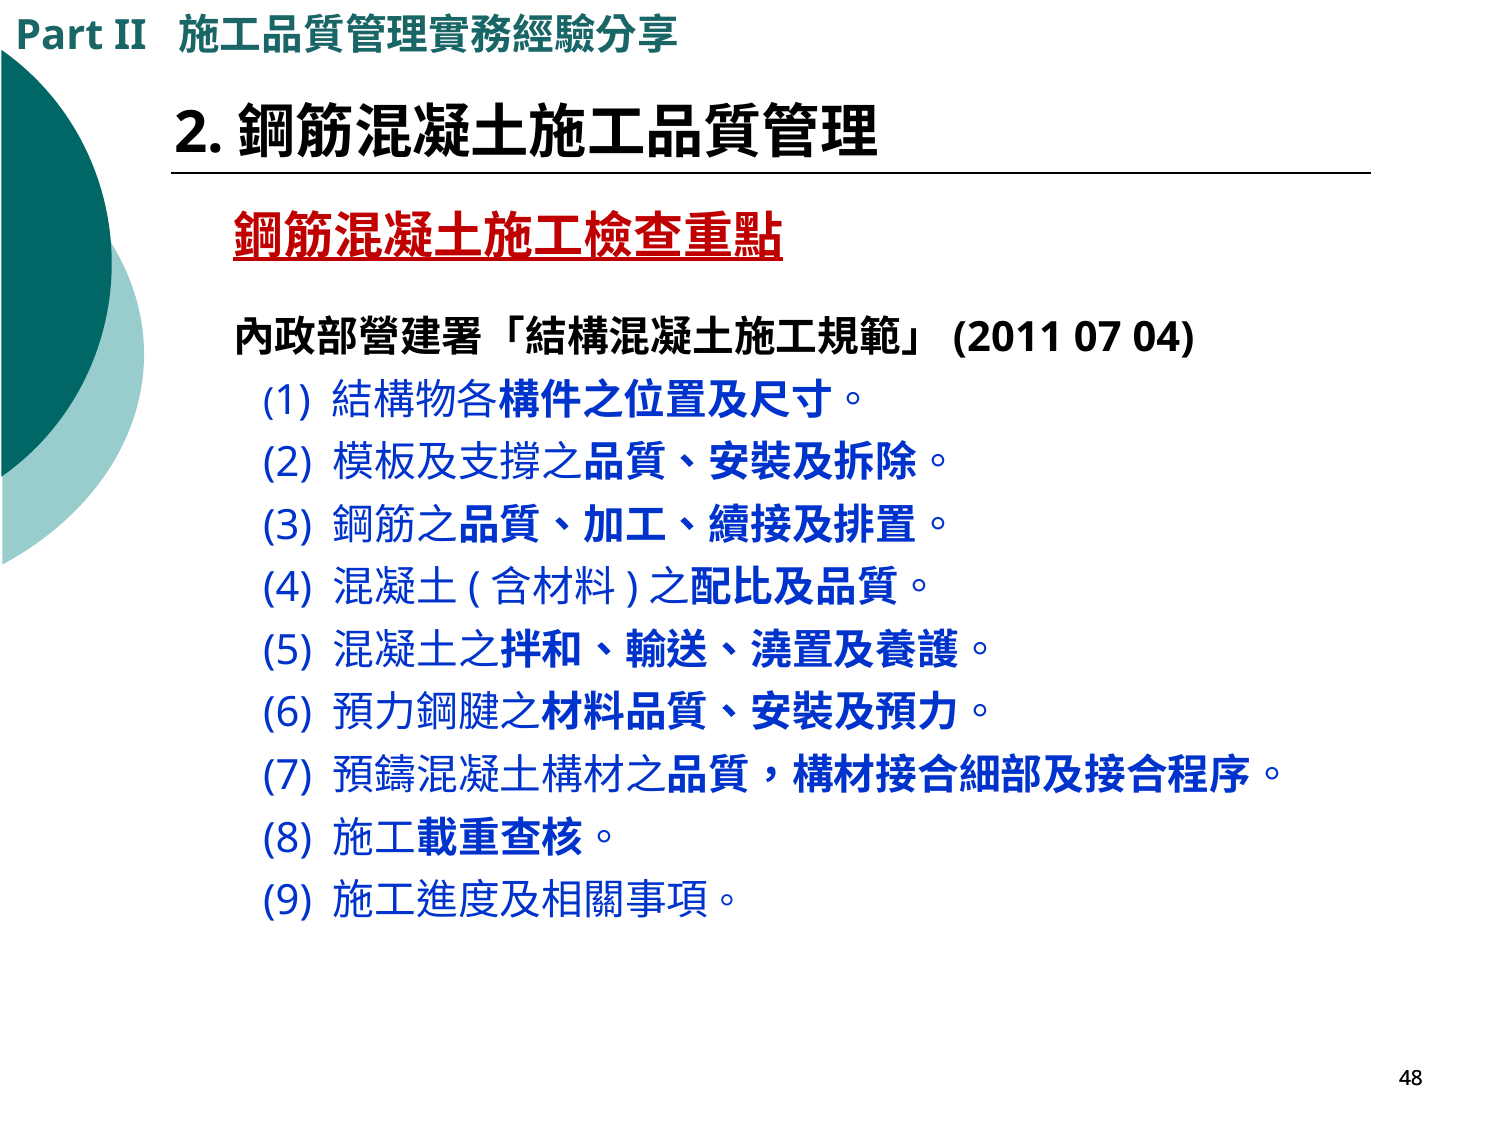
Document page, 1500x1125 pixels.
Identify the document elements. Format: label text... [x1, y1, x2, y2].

text_box 鋼筋混凝土施工檢查重點 [218, 196, 1034, 272]
text_box Part II 施工品質管理實務經驗分享 [0, 0, 727, 67]
text_box 內政部營建署「結構混凝土施工規範」(2011 07 04) (1) 結構物各構件之位置及尺寸。 (2) 模板及支撐之品質、安裝及拆除。 (3) 鋼筋之品質、加工、續接及排置。 (4) 混凝土(含材料)之配比及品質。 (5) 混凝土之拌和、輸送、澆置及養護。 (6) 預力鋼腱之材料品質、安裝及預力。 (7) 預鑄混凝土構材之品質，構材接合細部及接合程序。 (8) 施工載重查核。 (9) 施工進度及相關事項。 [218, 302, 1365, 931]
text_box 2.鋼筋混凝土施工品質管理 [159, 78, 1376, 181]
